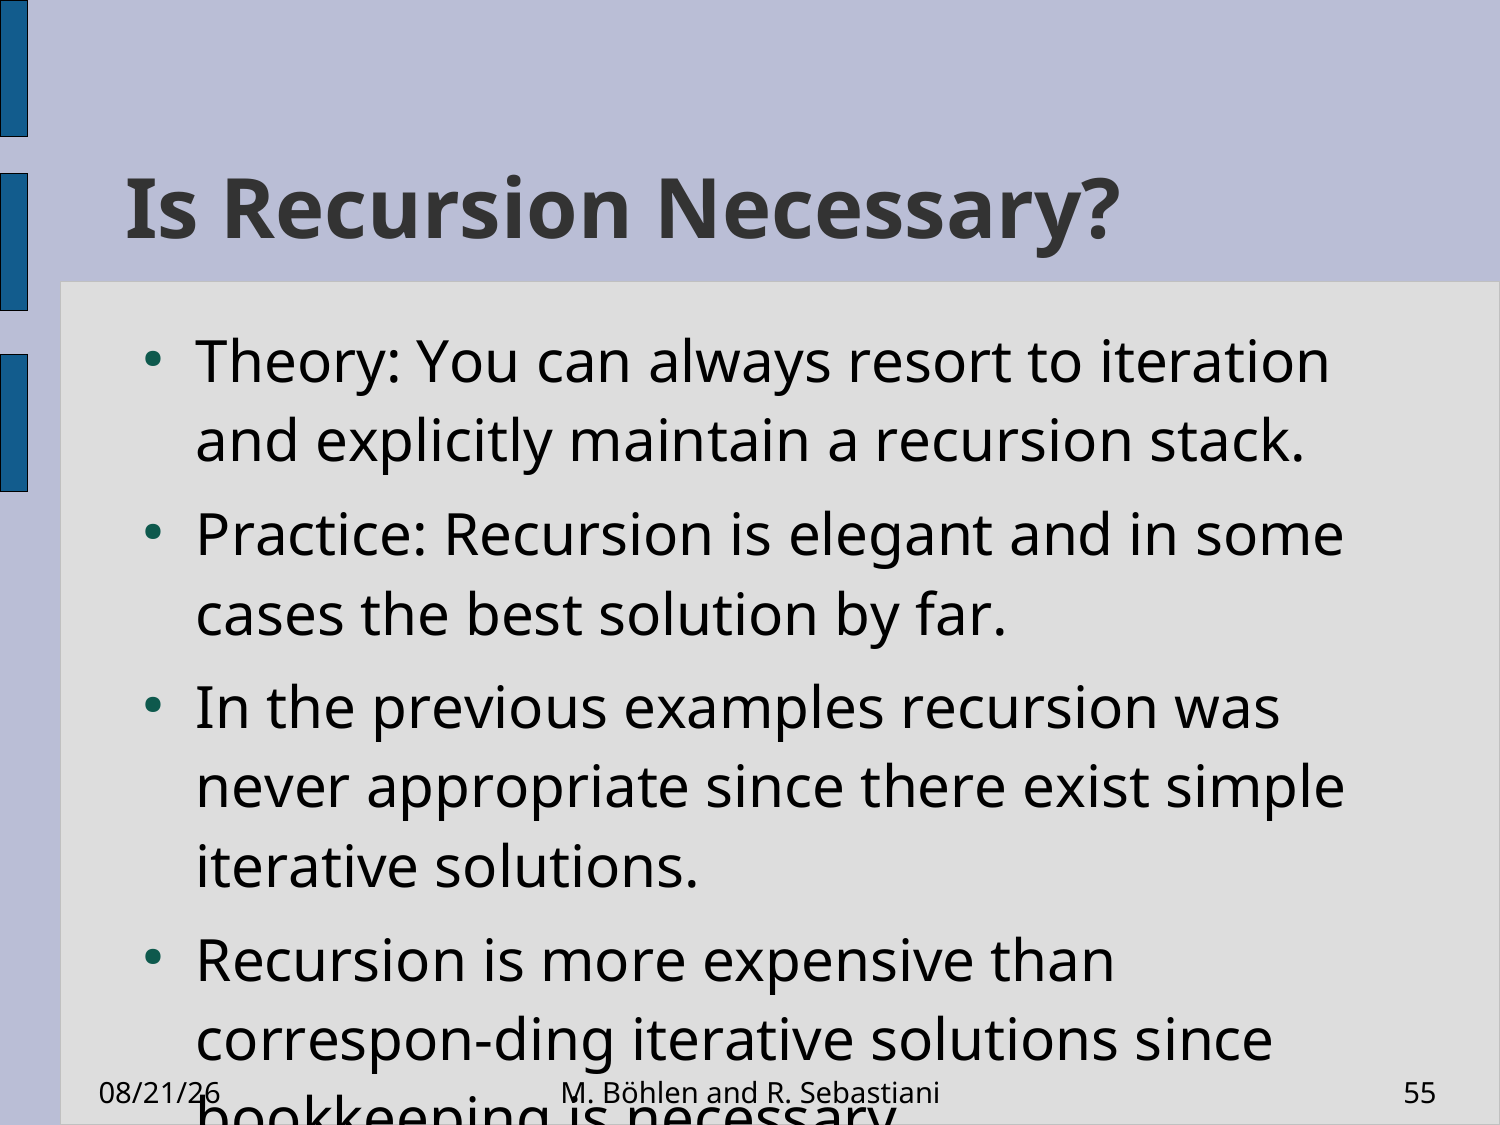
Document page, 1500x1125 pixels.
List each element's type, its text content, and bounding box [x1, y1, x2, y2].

title Is Recursion Necessary? [110, 67, 1392, 271]
list Theory: You can always resort to iteration and explicitly maintain a recursion stack. Practice: Recursion is elegant and in some cases the best solution by far. In the previous examples recursion was never appropriate since there exist simple iterative solutions. Recursion is more expensive than correspon-ding iterative solutions since bookkeeping is necessary. [110, 312, 1392, 1073]
